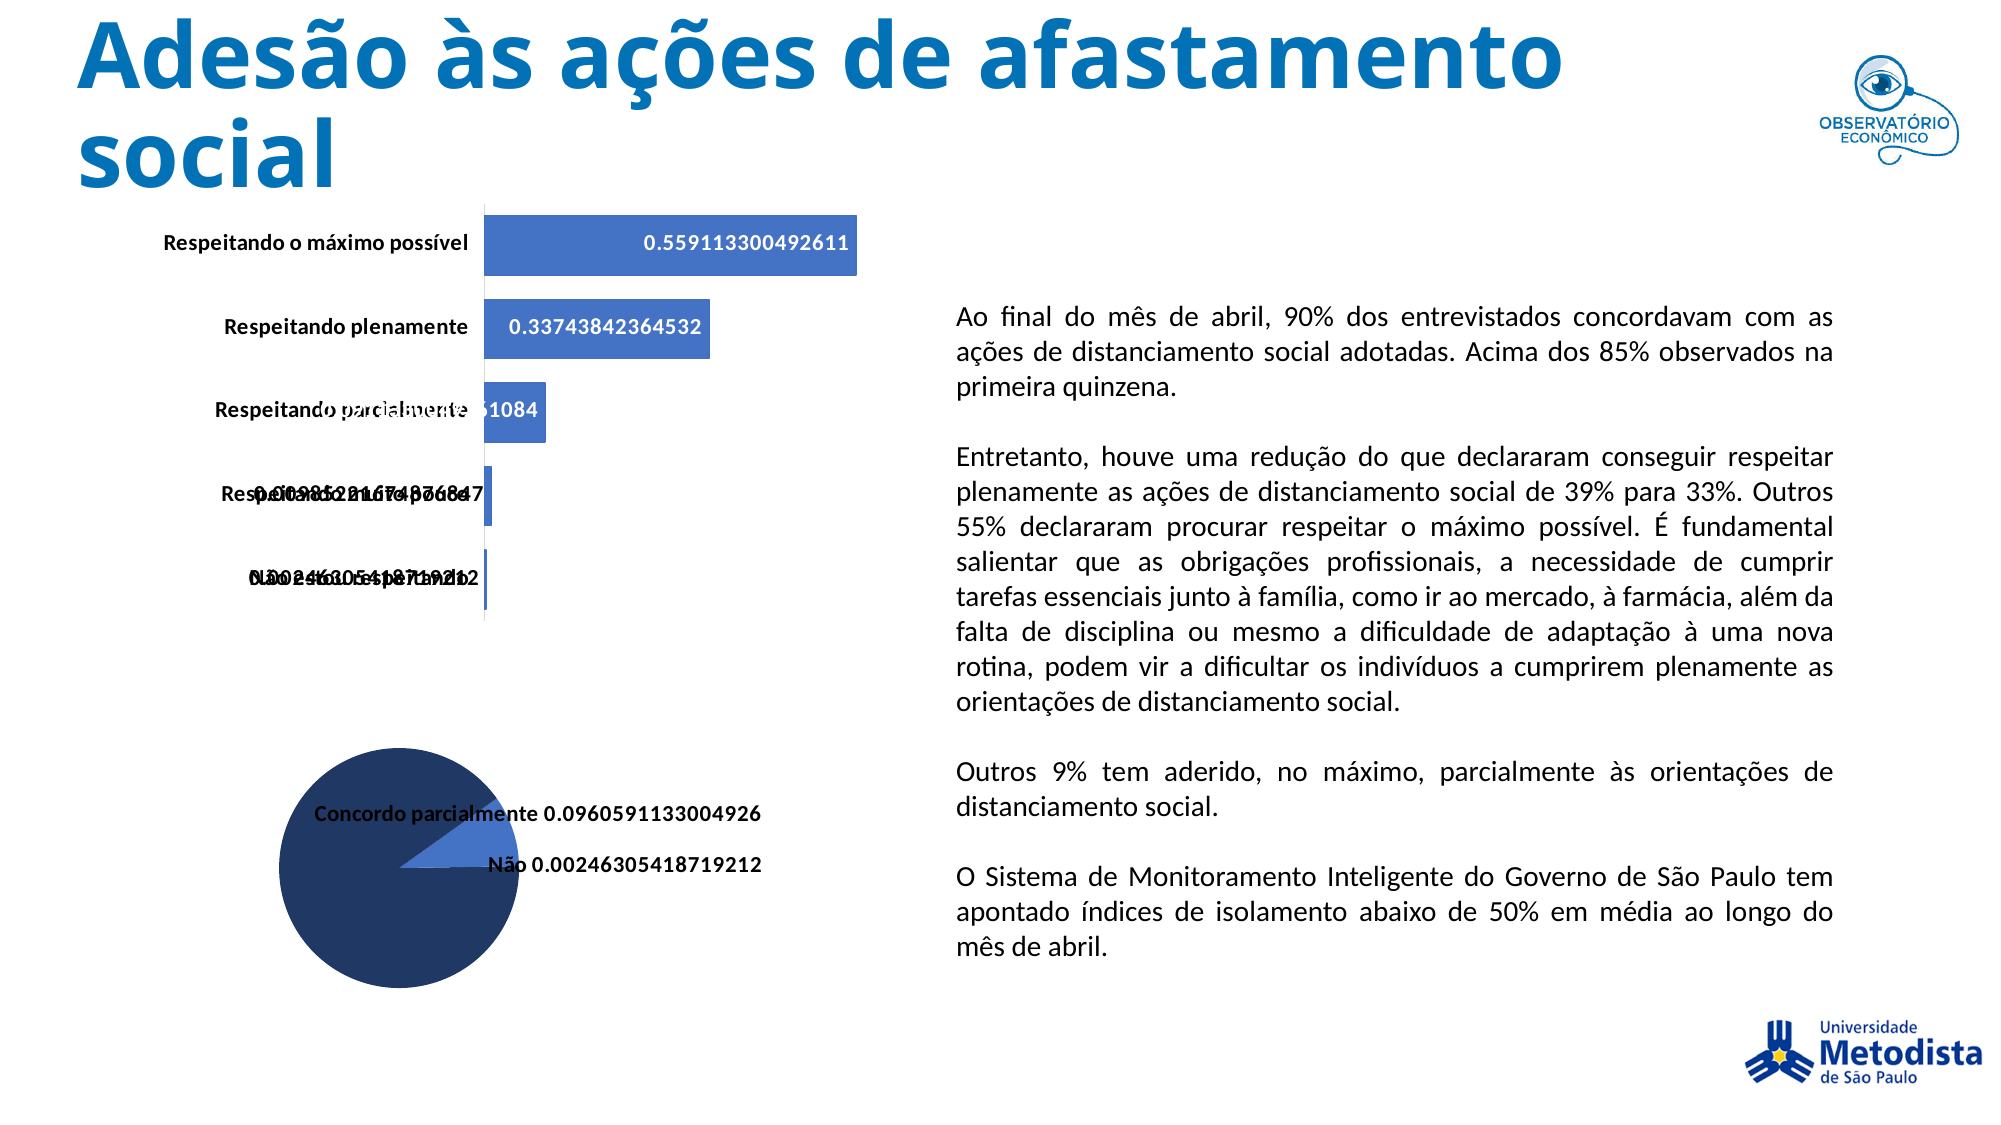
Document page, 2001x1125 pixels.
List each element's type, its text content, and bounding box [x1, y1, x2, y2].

picture [1738, 993, 1987, 1118]
picture [1809, 49, 1968, 168]
text_box Ao final do mês de abril, 90% dos entrevistados concordavam com as ações de distanciamento social adotadas. Acima dos 85% observados na primeira quinzena. Entretanto, houve uma redução do que declararam conseguir respeitar plenamente as ações de distanciamento social de 39% para 33%. Outros 55% declararam procurar respeitar o máximo possível. É fundamental salientar que as obrigações profissionais, a necessidade de cumprir tarefas essenciais junto à família, como ir ao mercado, à farmácia, além da falta de disciplina ou mesmo a dificuldade de adaptação à uma nova rotina, podem vir a dificultar os indivíduos a cumprirem plenamente as orientações de distanciamento social. Outros 9% tem aderido, no máximo, parcialmente às orientações de distanciamento social. O Sistema de Monitoramento Inteligente do Governo de São Paulo tem apontado índices de isolamento abaixo de 50% em média ao longo do mês de abril. [941, 290, 1850, 977]
chart [13, 651, 764, 1086]
title Adesão às ações de afastamento social [62, 0, 1788, 218]
chart [148, 195, 899, 631]
